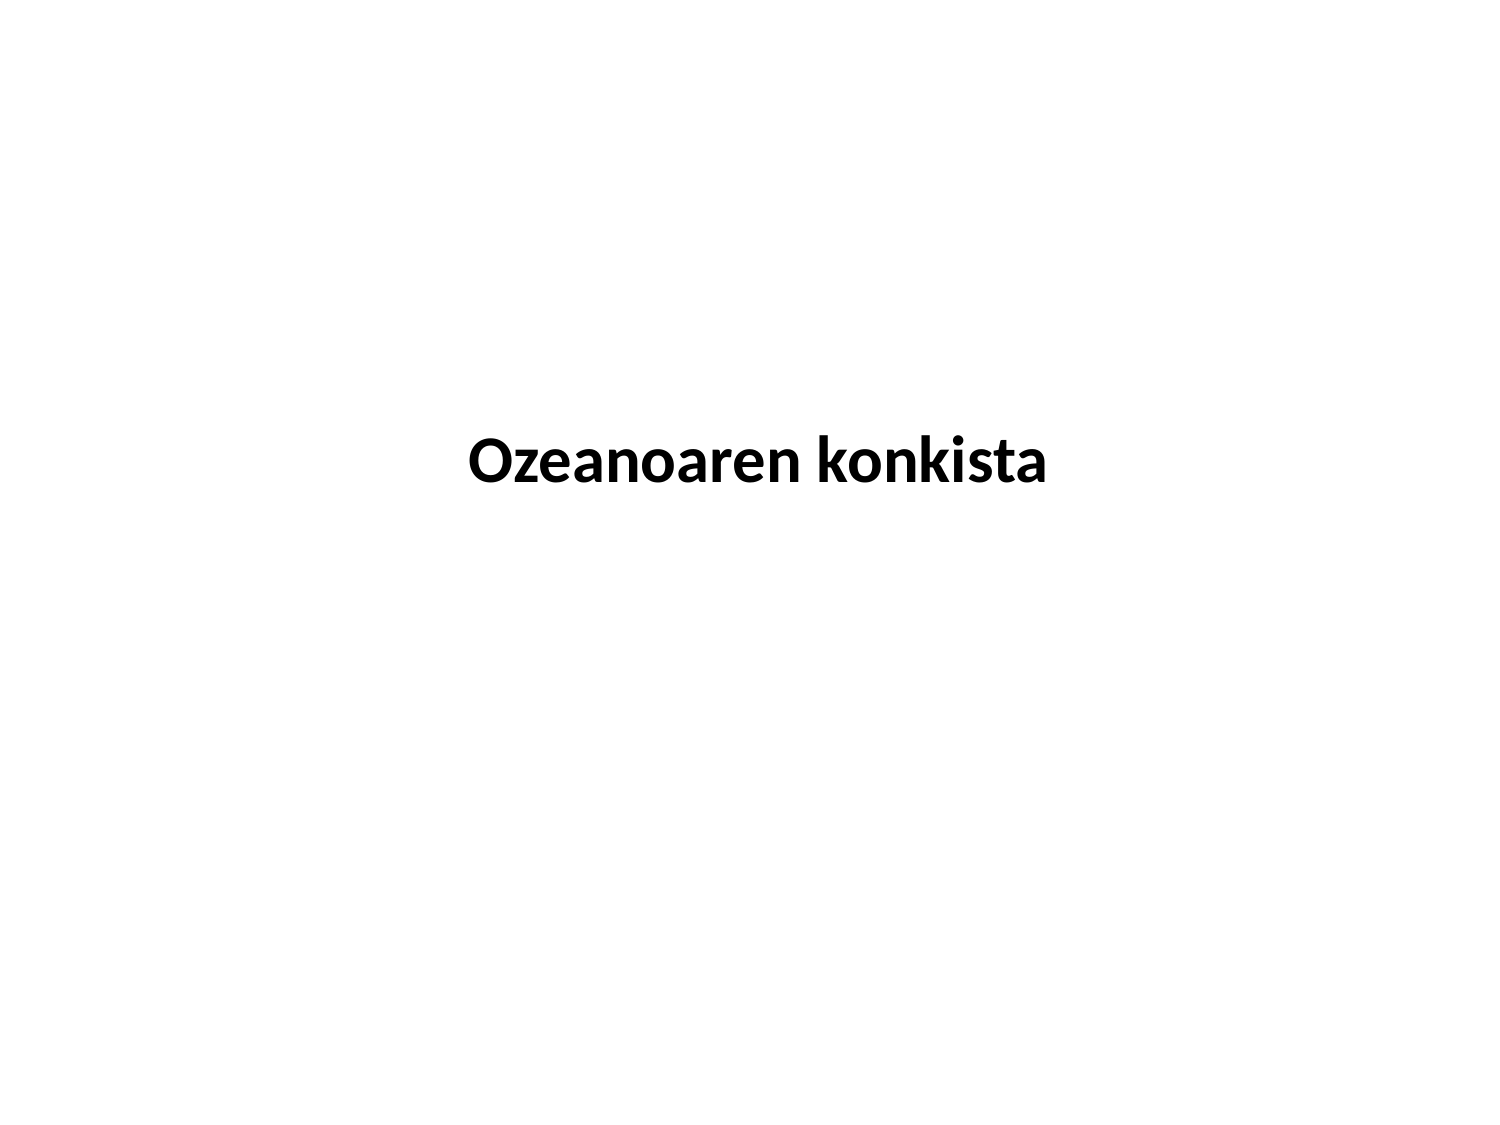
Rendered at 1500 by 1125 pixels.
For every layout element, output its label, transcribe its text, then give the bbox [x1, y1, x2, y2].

text_box Ozeanoaren konkista [453, 408, 1065, 504]
